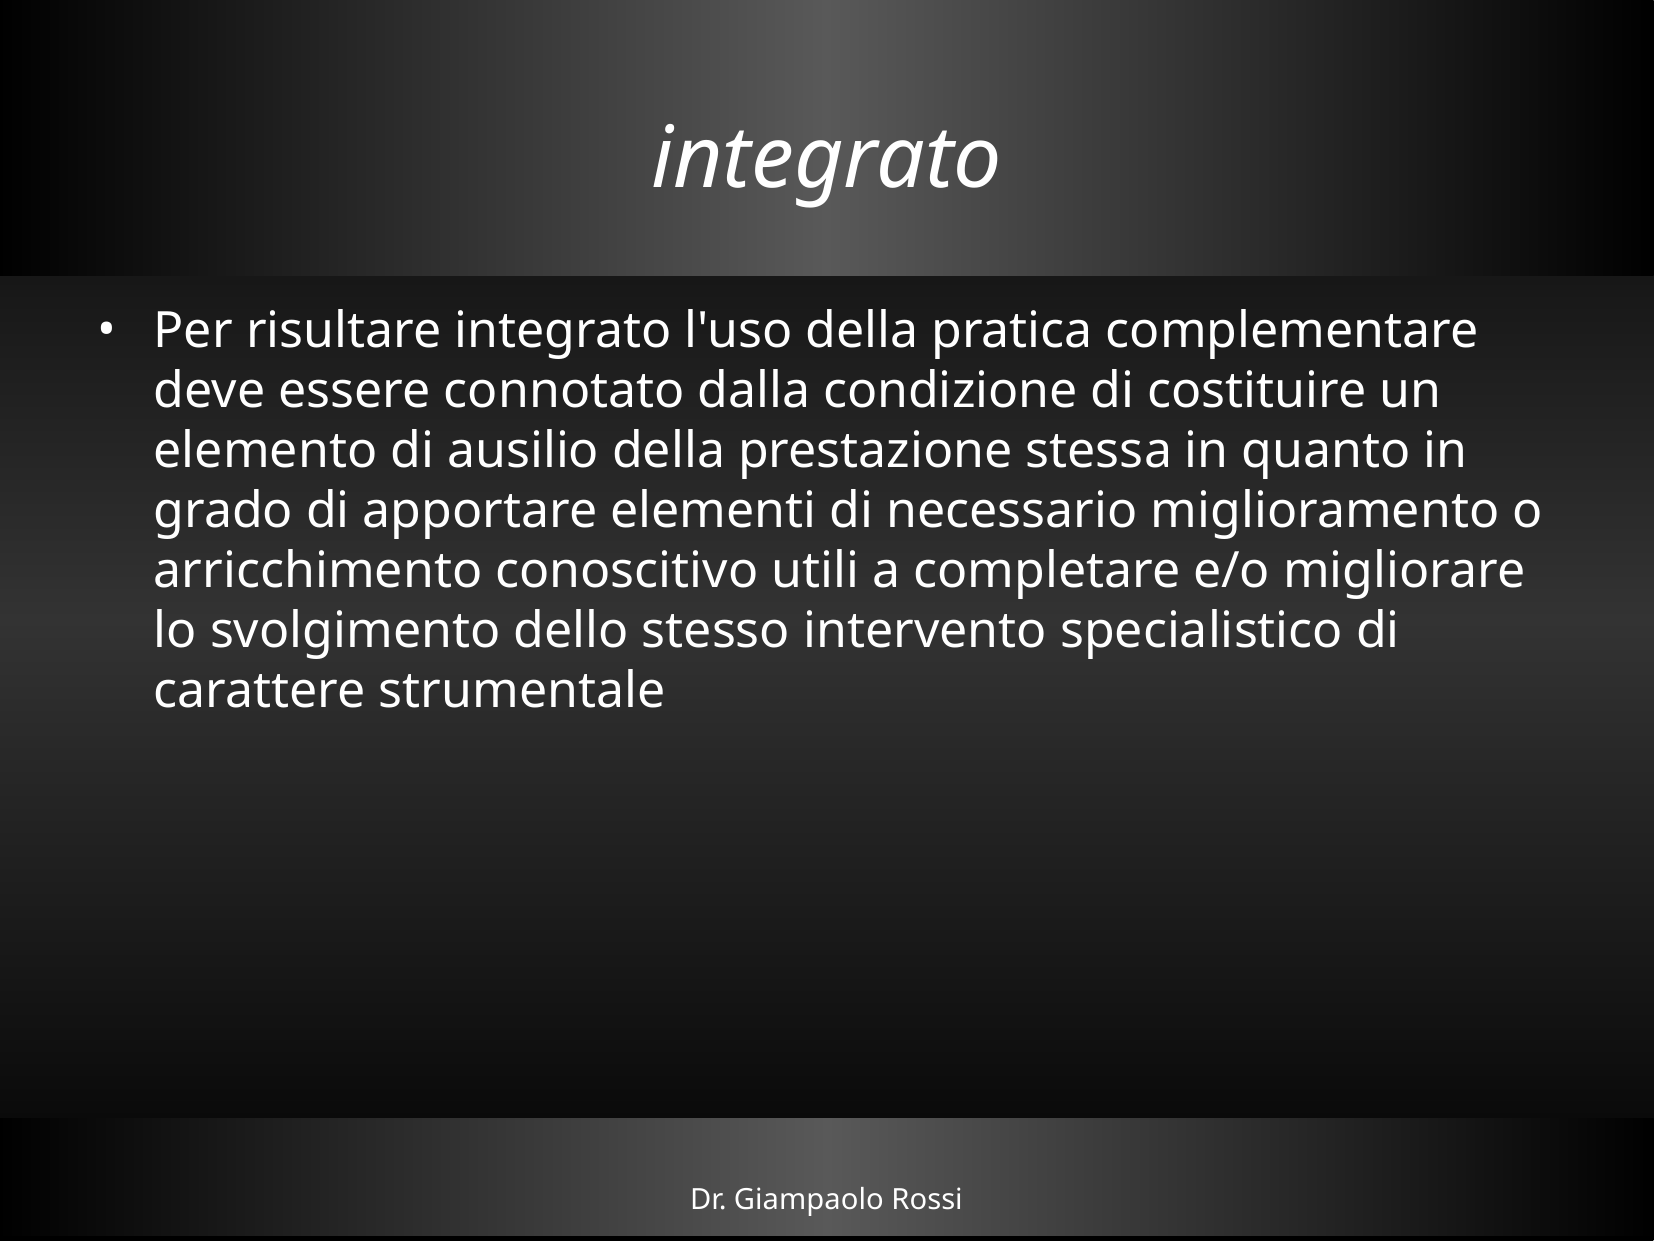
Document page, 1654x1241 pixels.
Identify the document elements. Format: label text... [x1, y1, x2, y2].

list Per risultare integrato l'uso della pratica complementare deve essere connotato dalla condizione di costituire un elemento di ausilio della prestazione stessa in quanto in grado di apportare elementi di necessario miglioramento o arricchimento conoscitivo utili a completare e/o migliorare lo svolgimento dello stesso intervento specialistico di carattere strumentale [82, 289, 1571, 1108]
title integrato [82, 49, 1571, 257]
